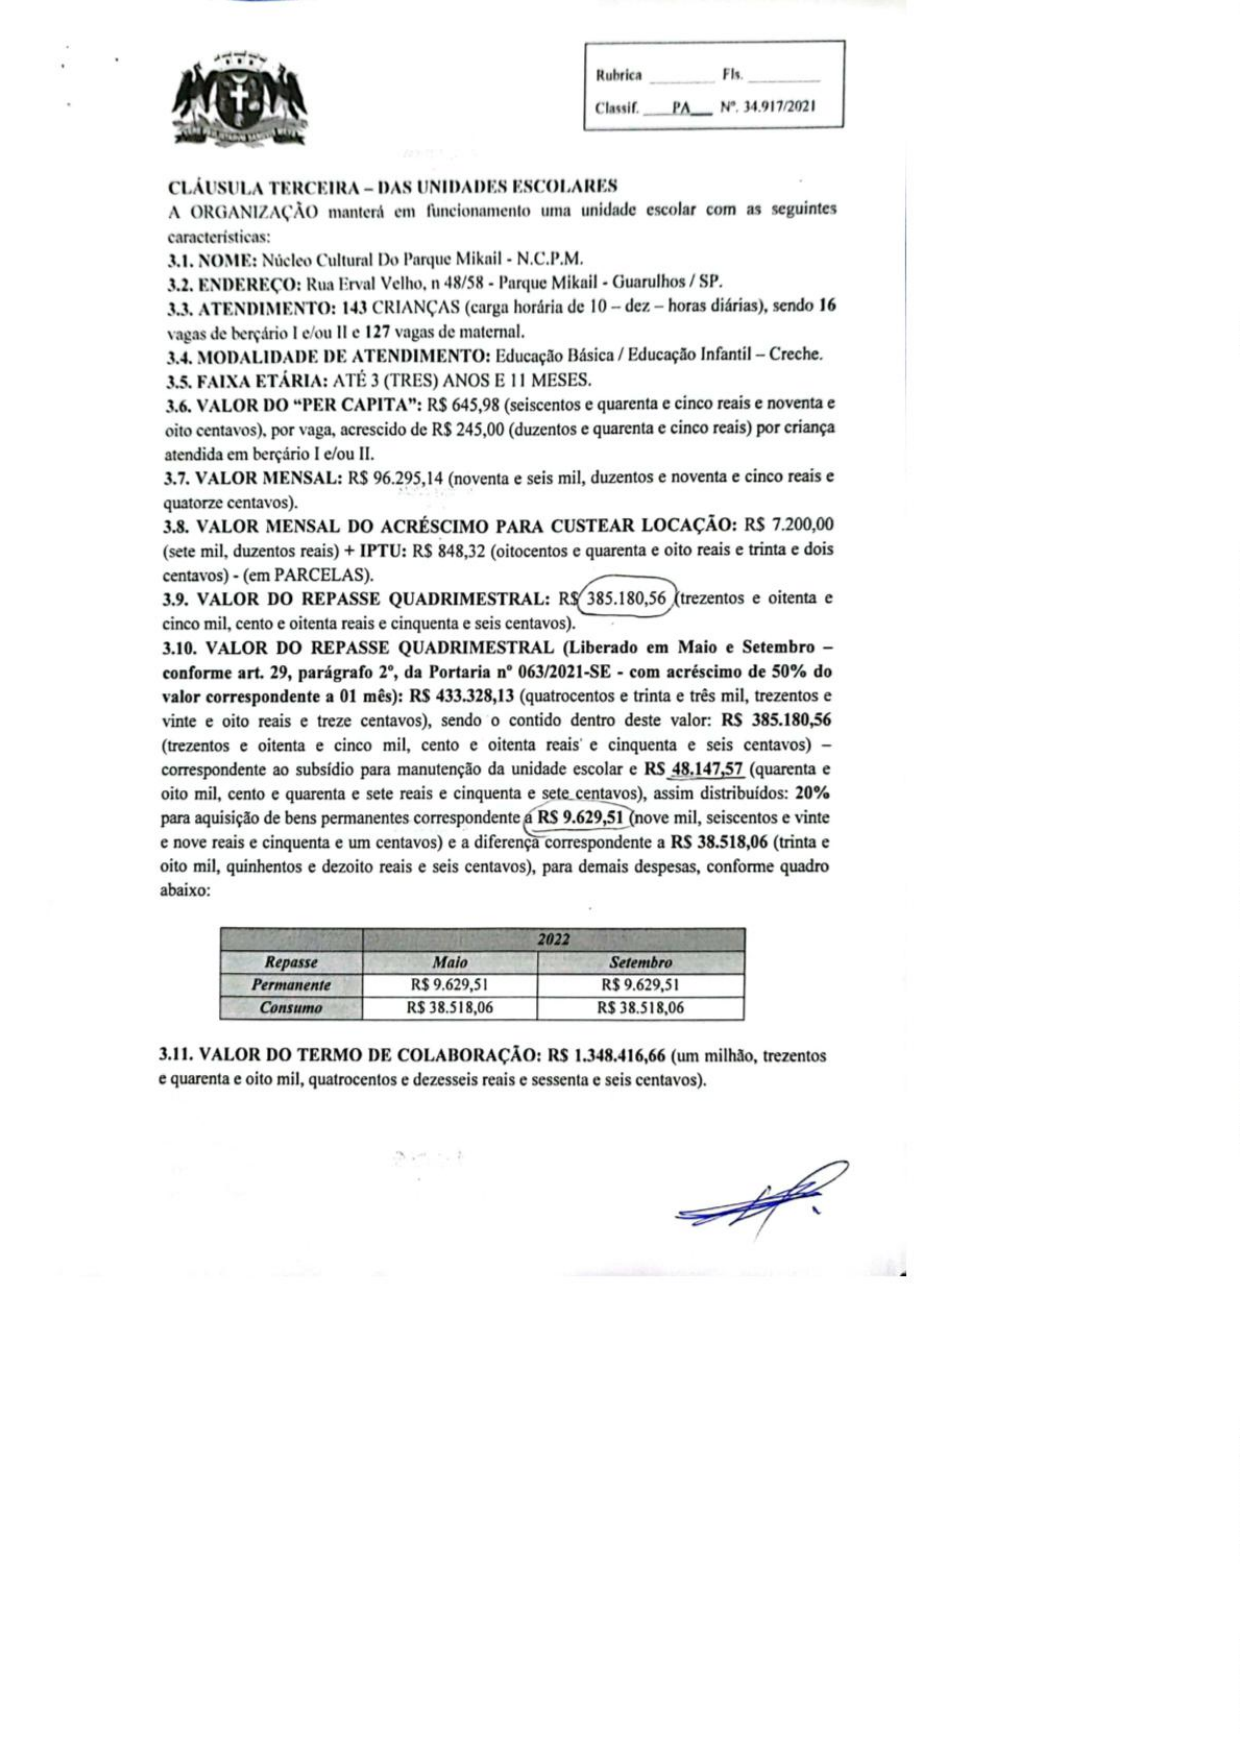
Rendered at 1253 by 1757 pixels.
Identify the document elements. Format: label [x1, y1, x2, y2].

text_box [46, 0, 1240, 1734]
